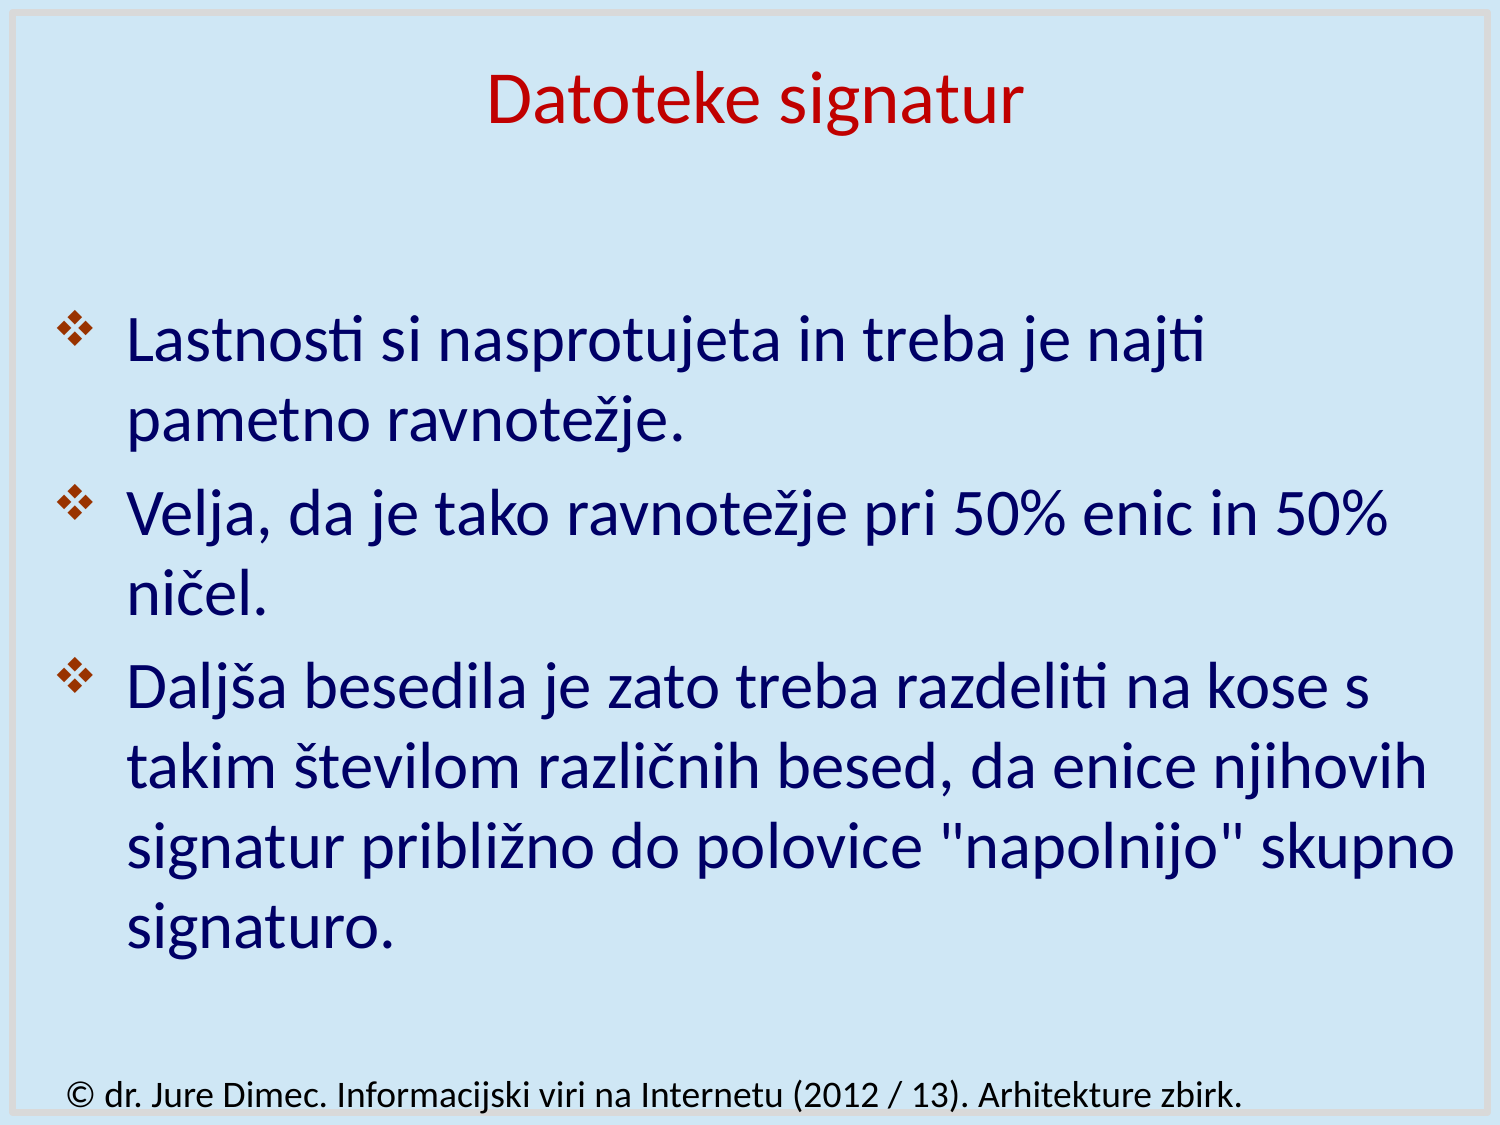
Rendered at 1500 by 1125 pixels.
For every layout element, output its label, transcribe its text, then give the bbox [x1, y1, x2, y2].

list Lastnosti si nasprotujeta in treba je najti pametno ravnotežje. Velja, da je tako ravnotežje pri 50% enic in 50% ničel. Daljša besedila je zato treba razdeliti na kose s takim številom različnih besed, da enice njihovih signatur približno do polovice "napolnijo" skupno signaturo. [37, 287, 1475, 1050]
footer © dr. Jure Dimec. Informacijski viri na Internetu (2012 / 13). Arhitekture zbirk. [50, 1062, 1300, 1103]
title Datoteke signatur [37, 37, 1475, 150]
